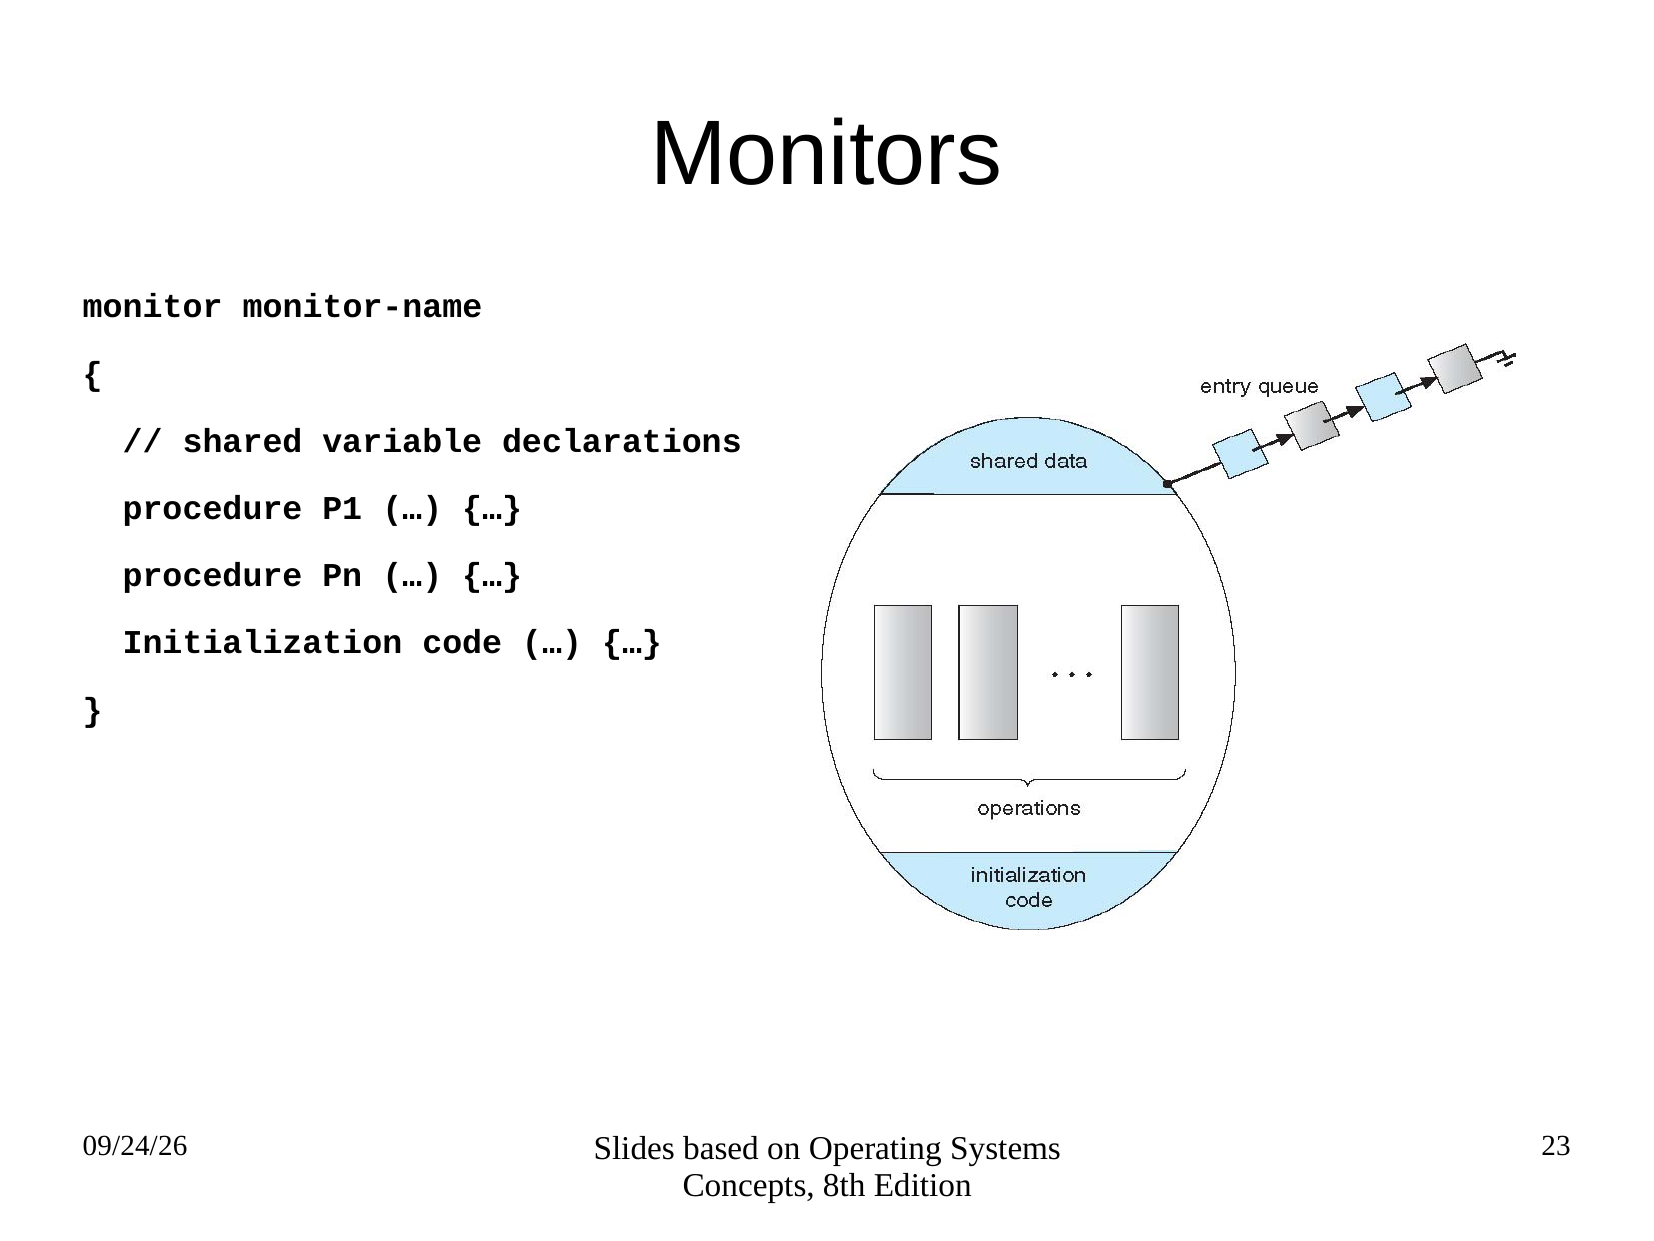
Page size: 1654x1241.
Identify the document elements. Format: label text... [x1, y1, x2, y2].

picture [821, 343, 1516, 931]
list monitor monitor-name { // shared variable declarations procedure P1 (…) {…} procedure Pn (…) {…} Initialization code (…) {…} } [82, 290, 781, 1109]
title Monitors [82, 49, 1571, 257]
